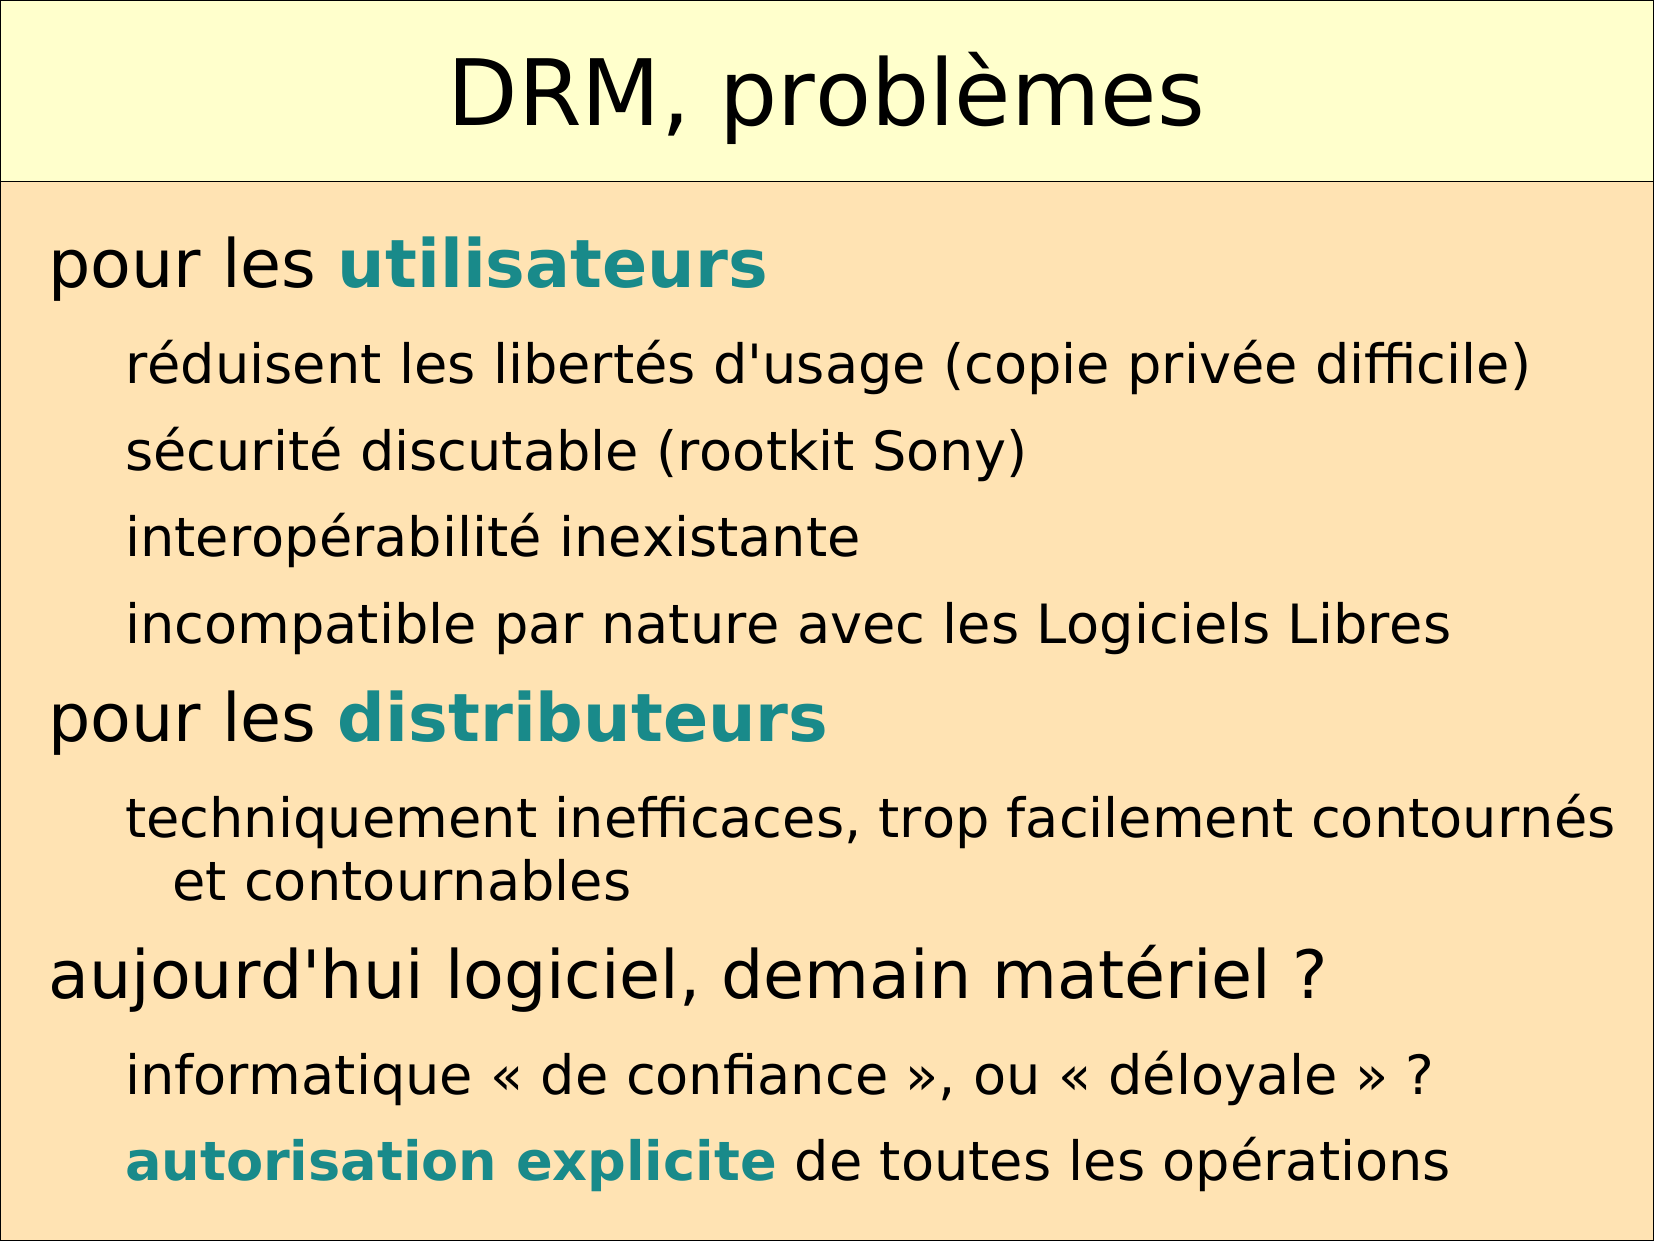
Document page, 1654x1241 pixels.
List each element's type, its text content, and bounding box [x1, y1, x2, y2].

list pour les utilisateurs réduisent les libertés d'usage (copie privée difficile) sécurité discutable (rootkit Sony) interopérabilité inexistante incompatible par nature avec les Logiciels Libres pour les distributeurs techniquement inefficaces, trop facilement contournés et contournables aujourd'hui logiciel, demain matériel ? informatique « de confiance », ou « déloyale » ? autorisation explicite de toutes les opérations [30, 225, 1627, 1194]
title DRM, problèmes [0, 39, 1654, 147]
